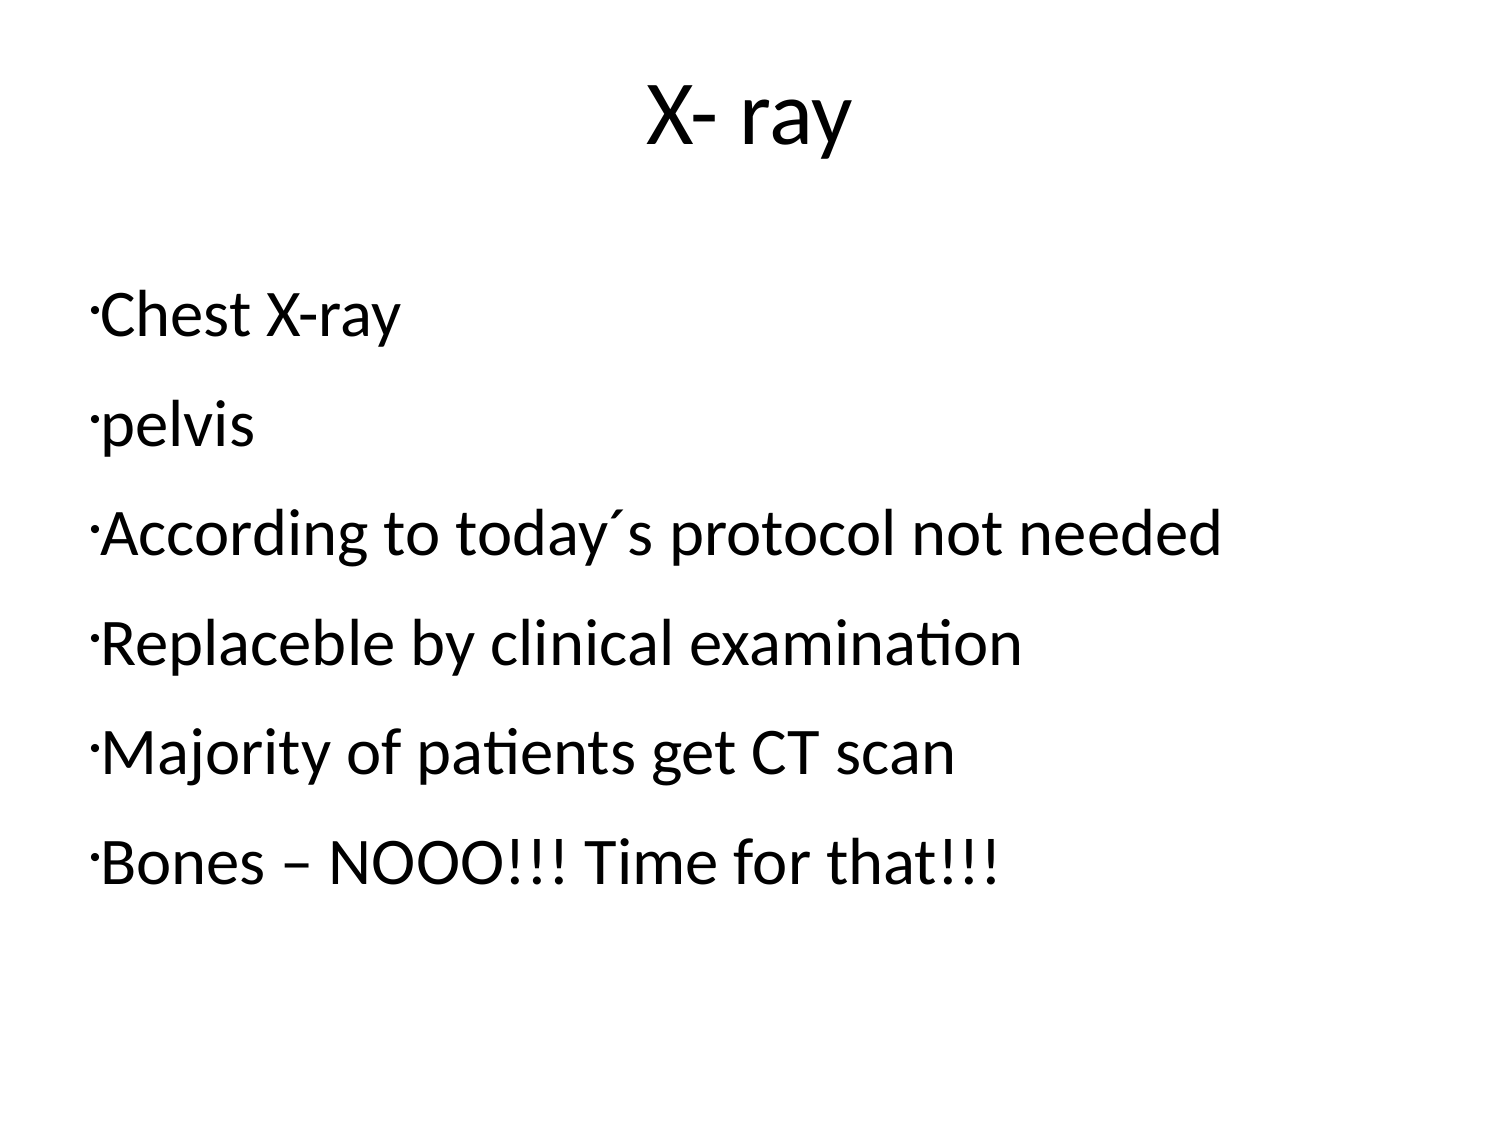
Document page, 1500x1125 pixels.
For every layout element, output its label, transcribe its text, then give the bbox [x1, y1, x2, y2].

list Chest X-ray pelvis According to today´s protocol not needed Replaceble by clinical examination Majority of patients get CT scan Bones – NOOO!!! Time for that!!! [75, 262, 1425, 1005]
title X- ray [75, 45, 1425, 233]
